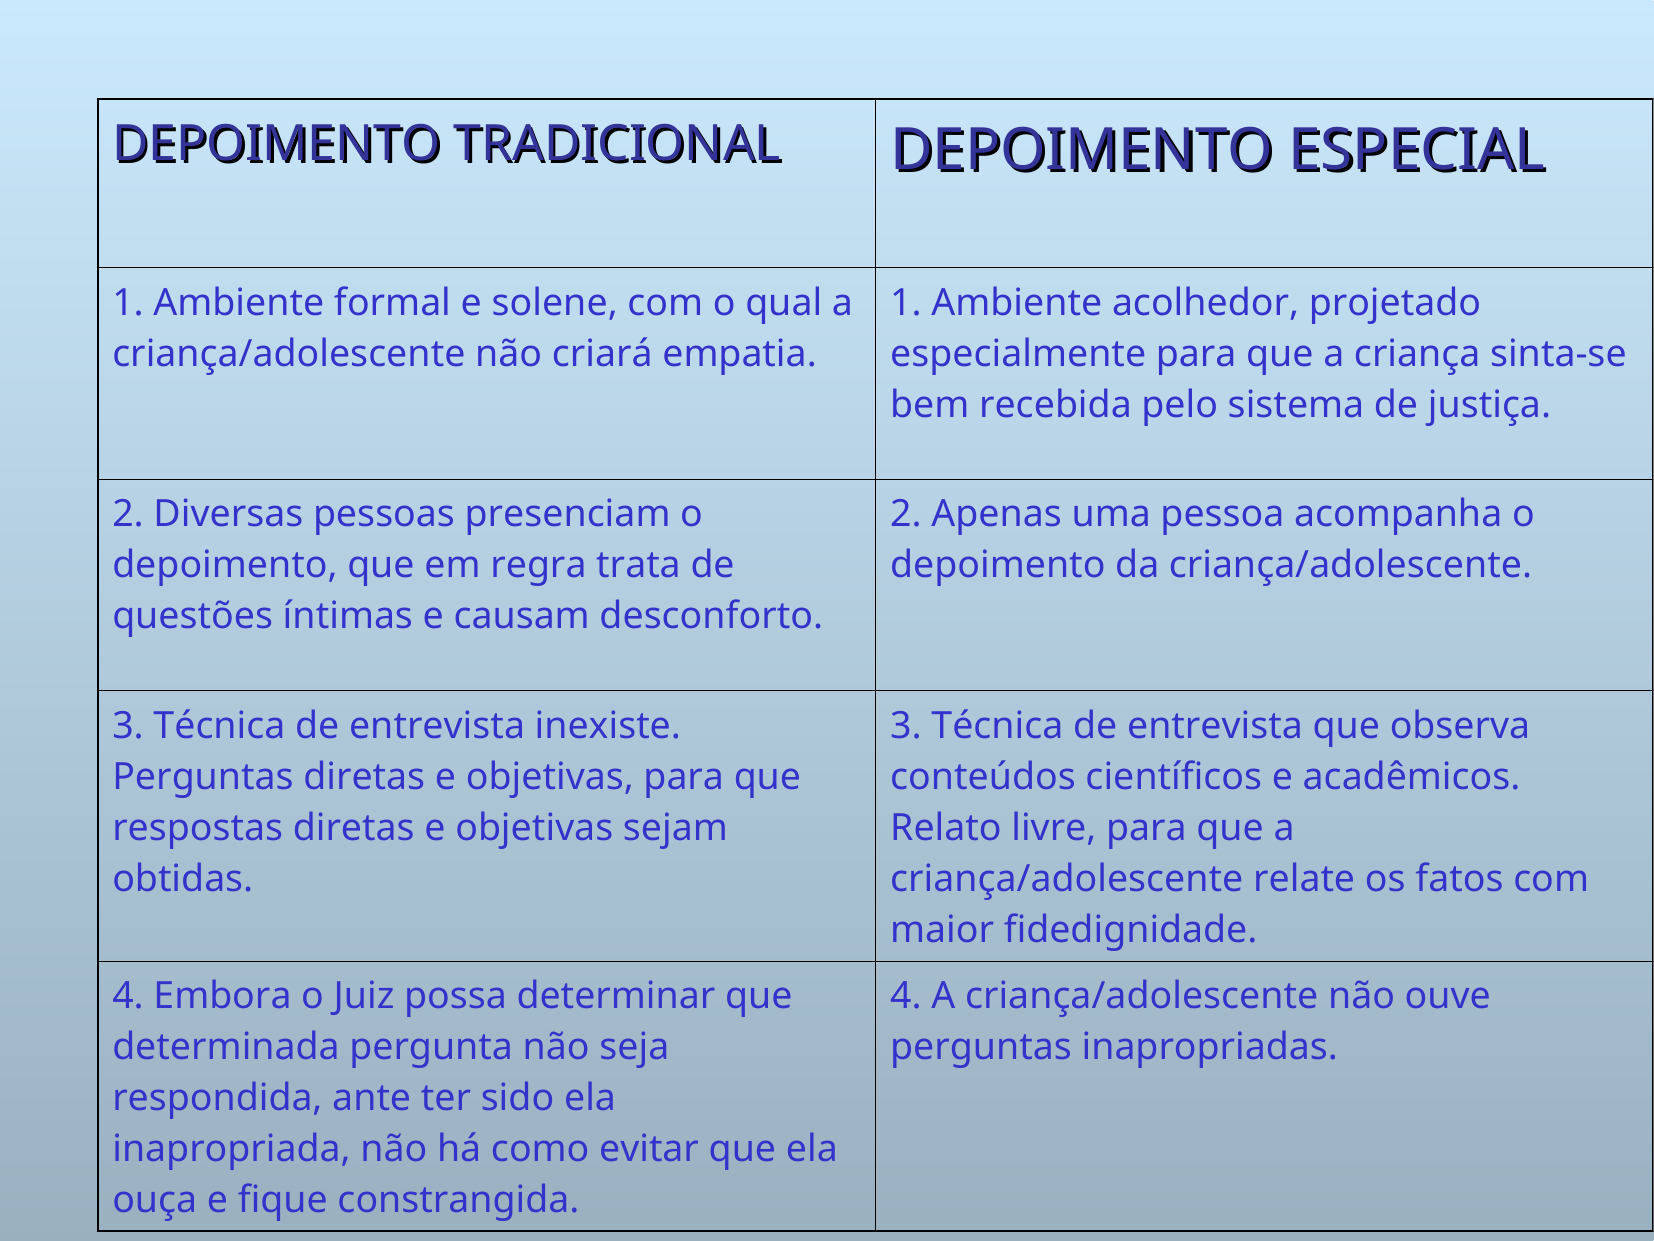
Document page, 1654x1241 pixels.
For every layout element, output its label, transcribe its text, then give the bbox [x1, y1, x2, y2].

table_cell 4. A criança/adolescente não ouve perguntas inapropriadas. [876, 962, 1652, 1230]
table_header DEPOIMENTO ESPECIAL [876, 100, 1652, 267]
table_cell 1. Ambiente formal e solene, com o qual a criança/adolescente não criará empatia. [99, 268, 875, 479]
table_cell 4. Embora o Juiz possa determinar que determinada pergunta não seja respondida, ante ter sido ela inapropriada, não há como evitar que ela ouça e fique constrangida. [99, 962, 875, 1230]
table_header DEPOIMENTO TRADICIONAL [99, 100, 875, 267]
table_cell 2. Apenas uma pessoa acompanha o depoimento da criança/adolescente. [876, 480, 1652, 690]
table_cell 3. Técnica de entrevista inexiste. Perguntas diretas e objetivas, para que respostas diretas e objetivas sejam obtidas. [99, 691, 875, 961]
table_cell 3. Técnica de entrevista que observa conteúdos científicos e acadêmicos. Relato livre, para que a criança/adolescente relate os fatos com maior fidedignidade. [876, 691, 1652, 961]
table_cell 2. Diversas pessoas presenciam o depoimento, que em regra trata de questões íntimas e causam desconforto. [99, 480, 875, 690]
table_cell 1. Ambiente acolhedor, projetado especialmente para que a criança sinta-se bem recebida pelo sistema de justiça. [876, 268, 1652, 479]
